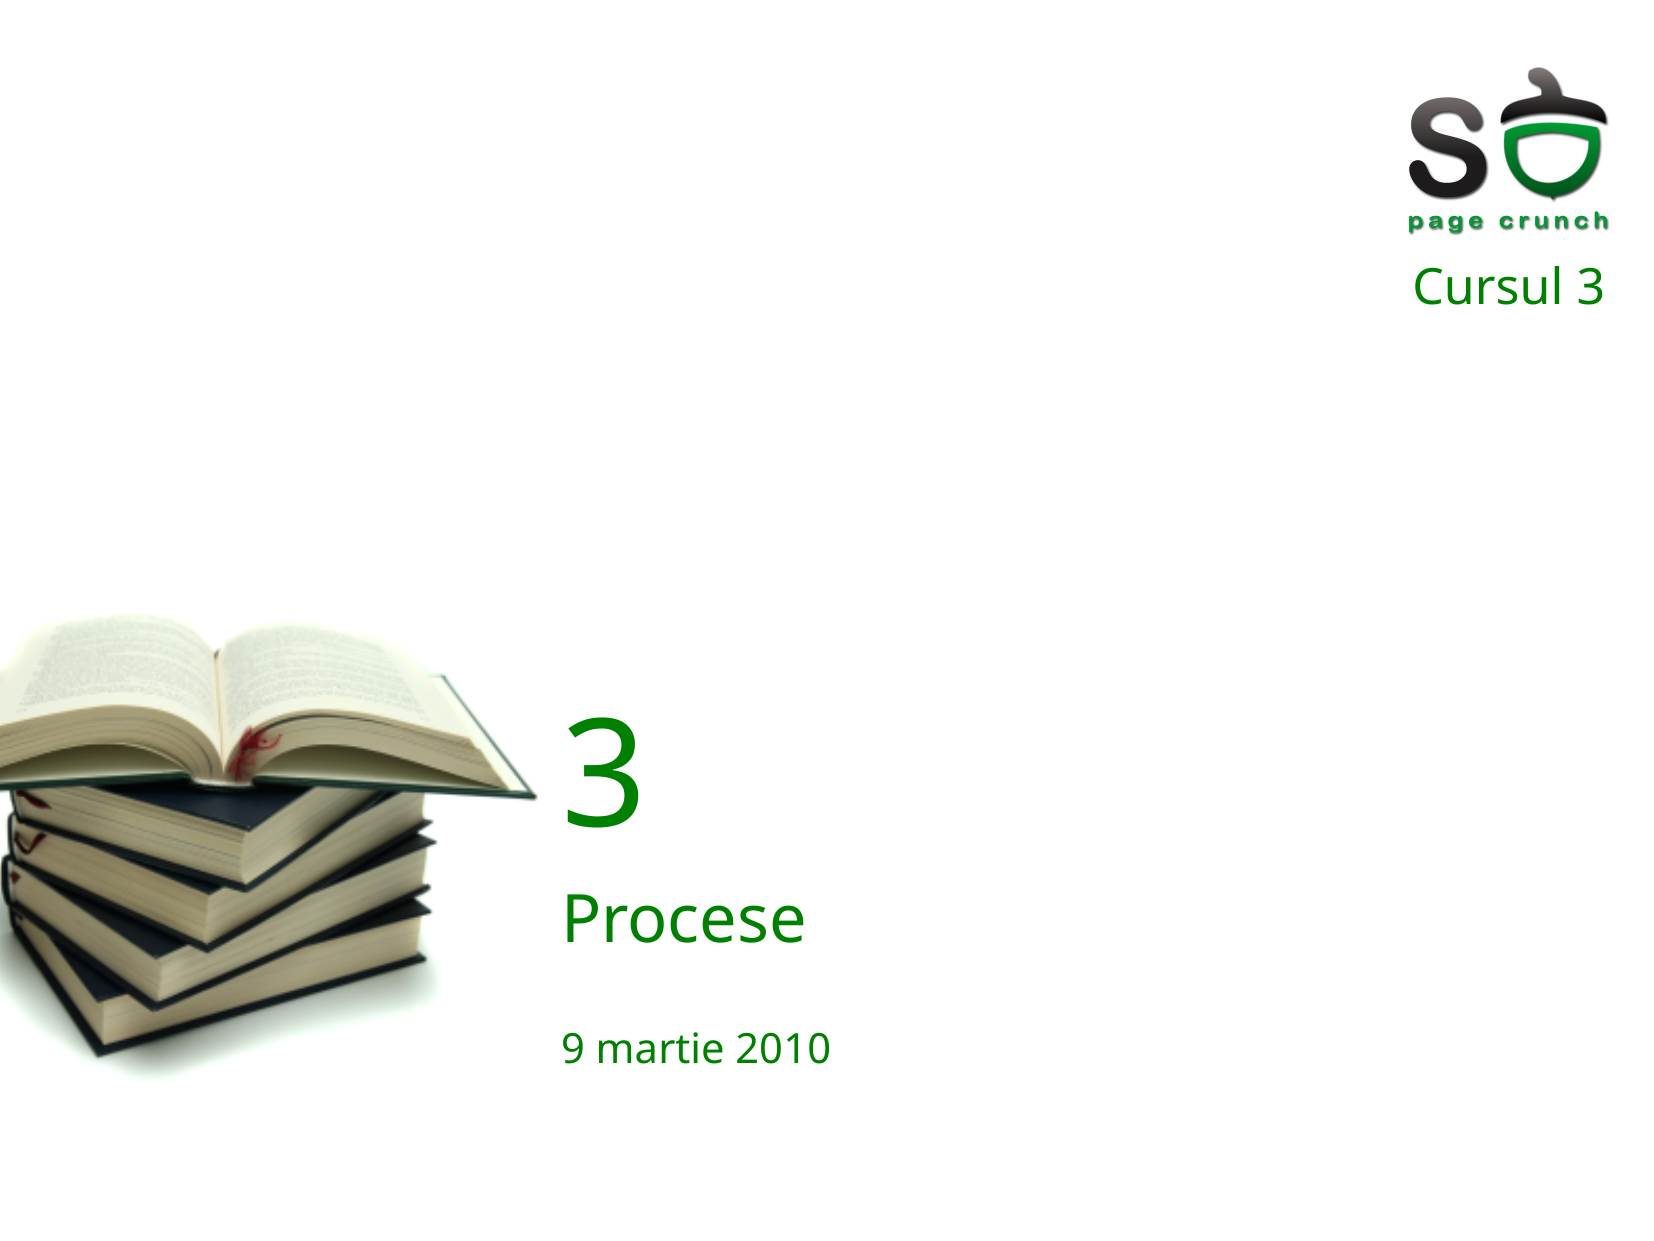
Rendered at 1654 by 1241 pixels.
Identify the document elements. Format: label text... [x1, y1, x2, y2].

title Cursul 3 [1387, 248, 1630, 323]
picture [1405, 64, 1613, 238]
picture [0, 599, 544, 1087]
subtitle 3 Procese 9 martie 2010 [561, 686, 1565, 1056]
